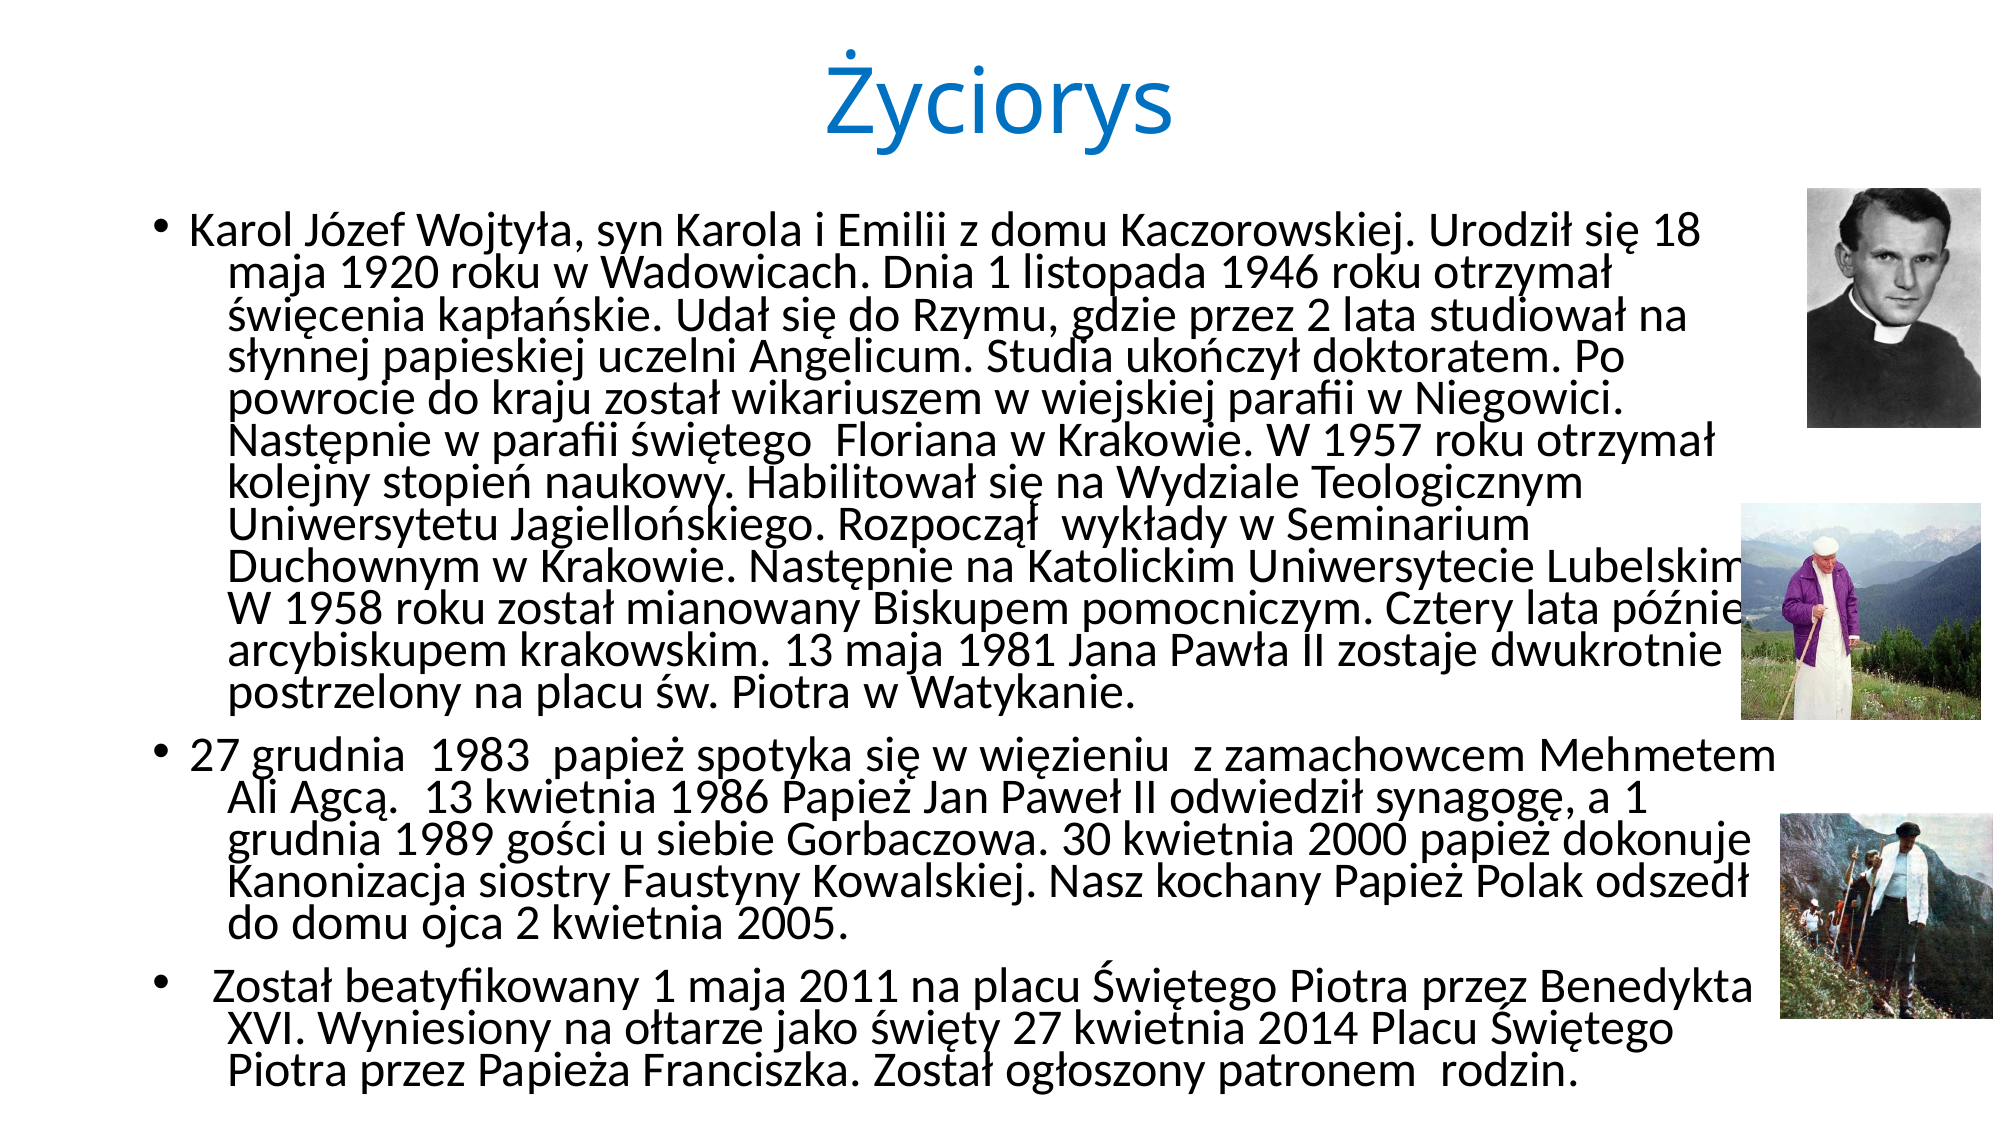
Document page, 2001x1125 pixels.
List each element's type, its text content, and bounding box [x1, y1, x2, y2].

picture [1741, 503, 1981, 720]
picture [1780, 813, 1993, 1019]
title Życiorys [137, 20, 1863, 189]
picture [1807, 188, 1981, 428]
list Karol Józef Wojtyła, syn Karola i Emilii z domu Kaczorowskiej. Urodził się 18 maja 1920 roku w Wadowicach. Dnia 1 listopada 1946 roku otrzymał święcenia kapłańskie. Udał się do Rzymu, gdzie przez 2 lata studiował na słynnej papieskiej uczelni Angelicum. Studia ukończył doktoratem. Po powrocie do kraju został wikariuszem w wiejskiej parafii w Niegowici. Następnie w parafii świętego Floriana w Krakowie. W 1957 roku otrzymał kolejny stopień naukowy. Habilitował się na Wydziale Teologicznym Uniwersytetu Jagiellońskiego. Rozpoczął wykłady w Seminarium Duchownym w Krakowie. Następnie na Katolickim Uniwersytecie Lubelskim. W 1958 roku został mianowany Biskupem pomocniczym. Cztery lata później arcybiskupem krakowskim. 13 maja 1981 Jana Pawła II zostaje dwukrotnie postrzelony na placu św. Piotra w Watykanie. 27 grudnia 1983 papież spotyka się w więzieniu z zamachowcem Mehmetem Ali Agcą. 13 kwietnia 1986 Papież Jan Paweł II odwiedził synagogę, a 1 grudnia 1989 gości u siebie Gorbaczowa. 30 kwietnia 2000 papież dokonuje Kanonizacja siostry Faustyny Kowalskiej. Nasz kochany Papież Polak odszedł do domu ojca 2 kwietnia 2005. Został beatyfikowany 1 maja 2011 na placu Świętego Piotra przez Benedykta XVI. Wyniesiony na ołtarze jako święty 27 kwietnia 2014 Placu Świętego Piotra przez Papieża Franciszka. Został ogłoszony patronem rodzin. [137, 205, 1808, 1105]
